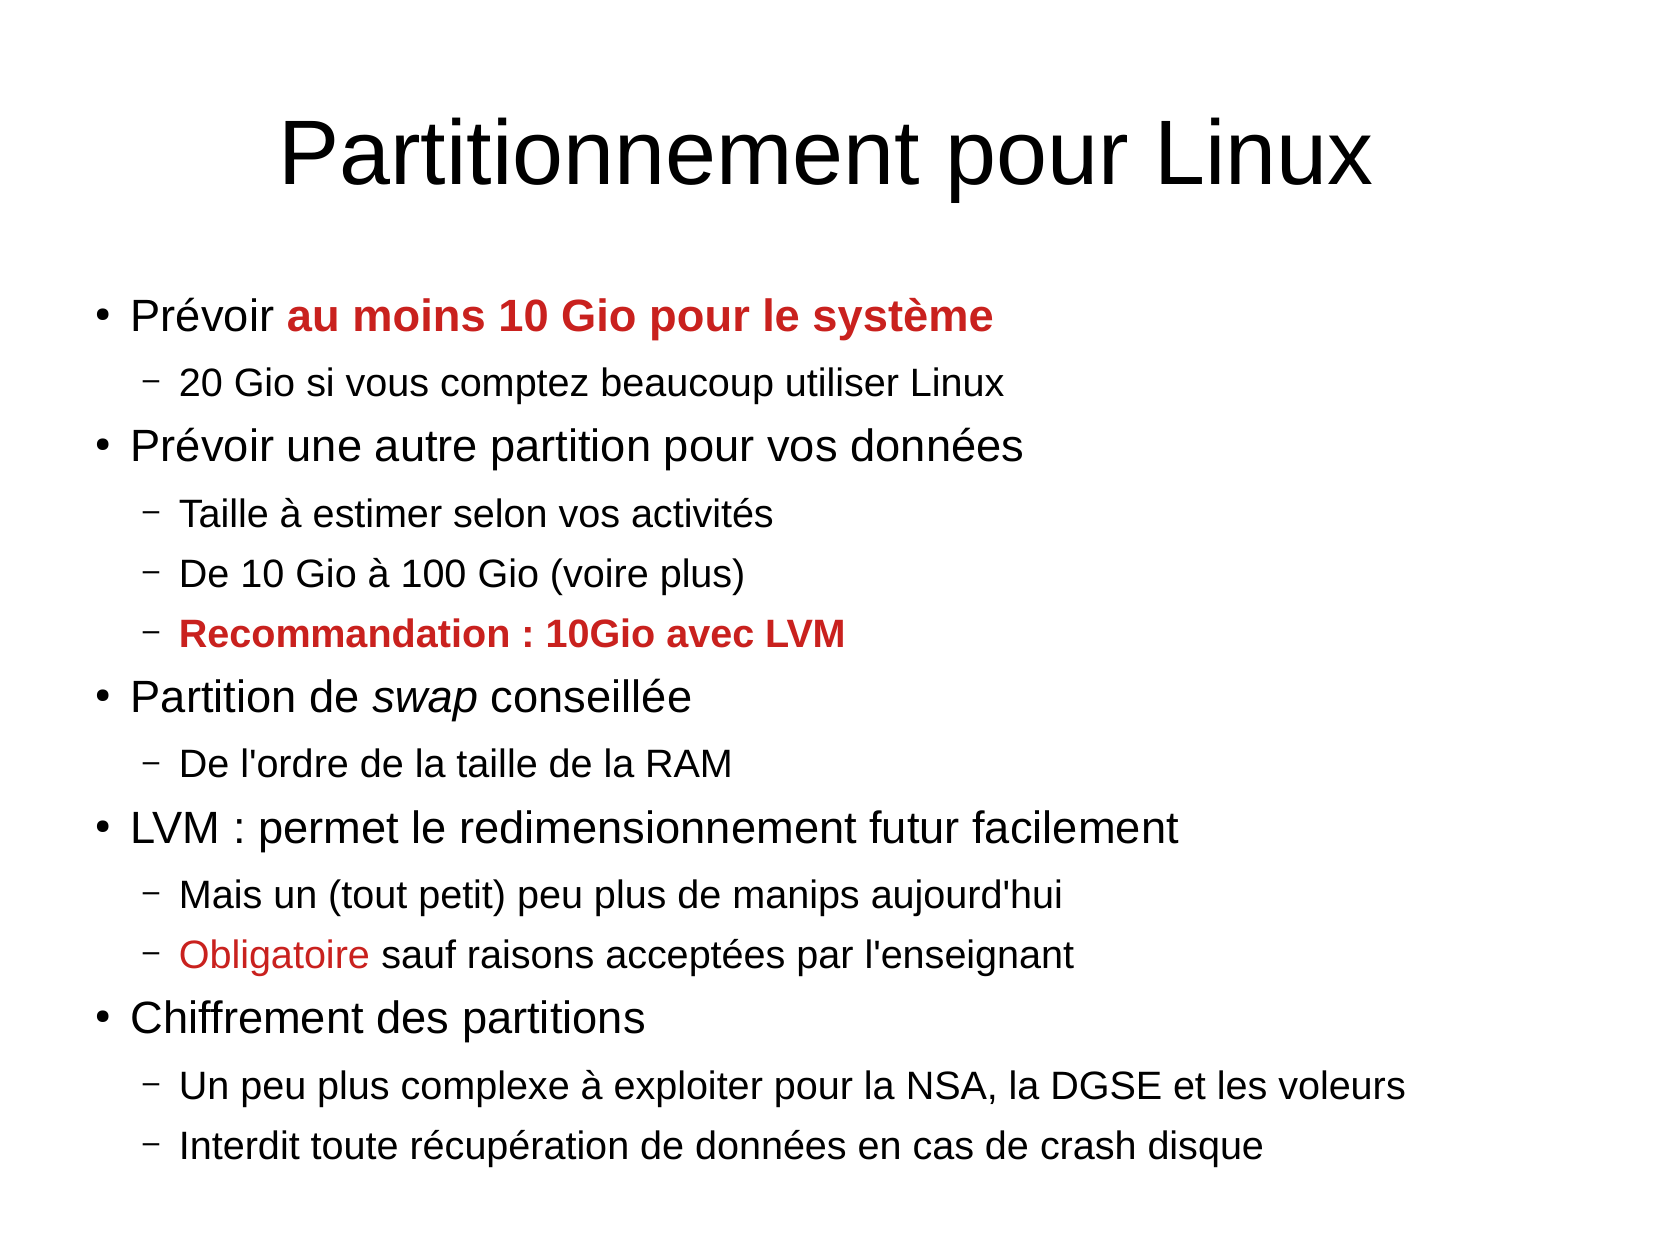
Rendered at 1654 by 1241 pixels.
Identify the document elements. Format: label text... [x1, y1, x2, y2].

list Prévoir au moins 10 Gio pour le système 20 Gio si vous comptez beaucoup utiliser Linux Prévoir une autre partition pour vos données Taille à estimer selon vos activités De 10 Gio à 100 Gio (voire plus) Recommandation : 10Gio avec LVM Partition de swap conseillée De l'ordre de la taille de la RAM LVM : permet le redimensionnement futur facilement Mais un (tout petit) peu plus de manips aujourd'hui Obligatoire sauf raisons acceptées par l'enseignant Chiffrement des partitions Un peu plus complexe à exploiter pour la NSA, la DGSE et les voleurs Interdit toute récupération de données en cas de crash disque [82, 290, 1571, 1170]
title Partitionnement pour Linux [82, 49, 1571, 257]
